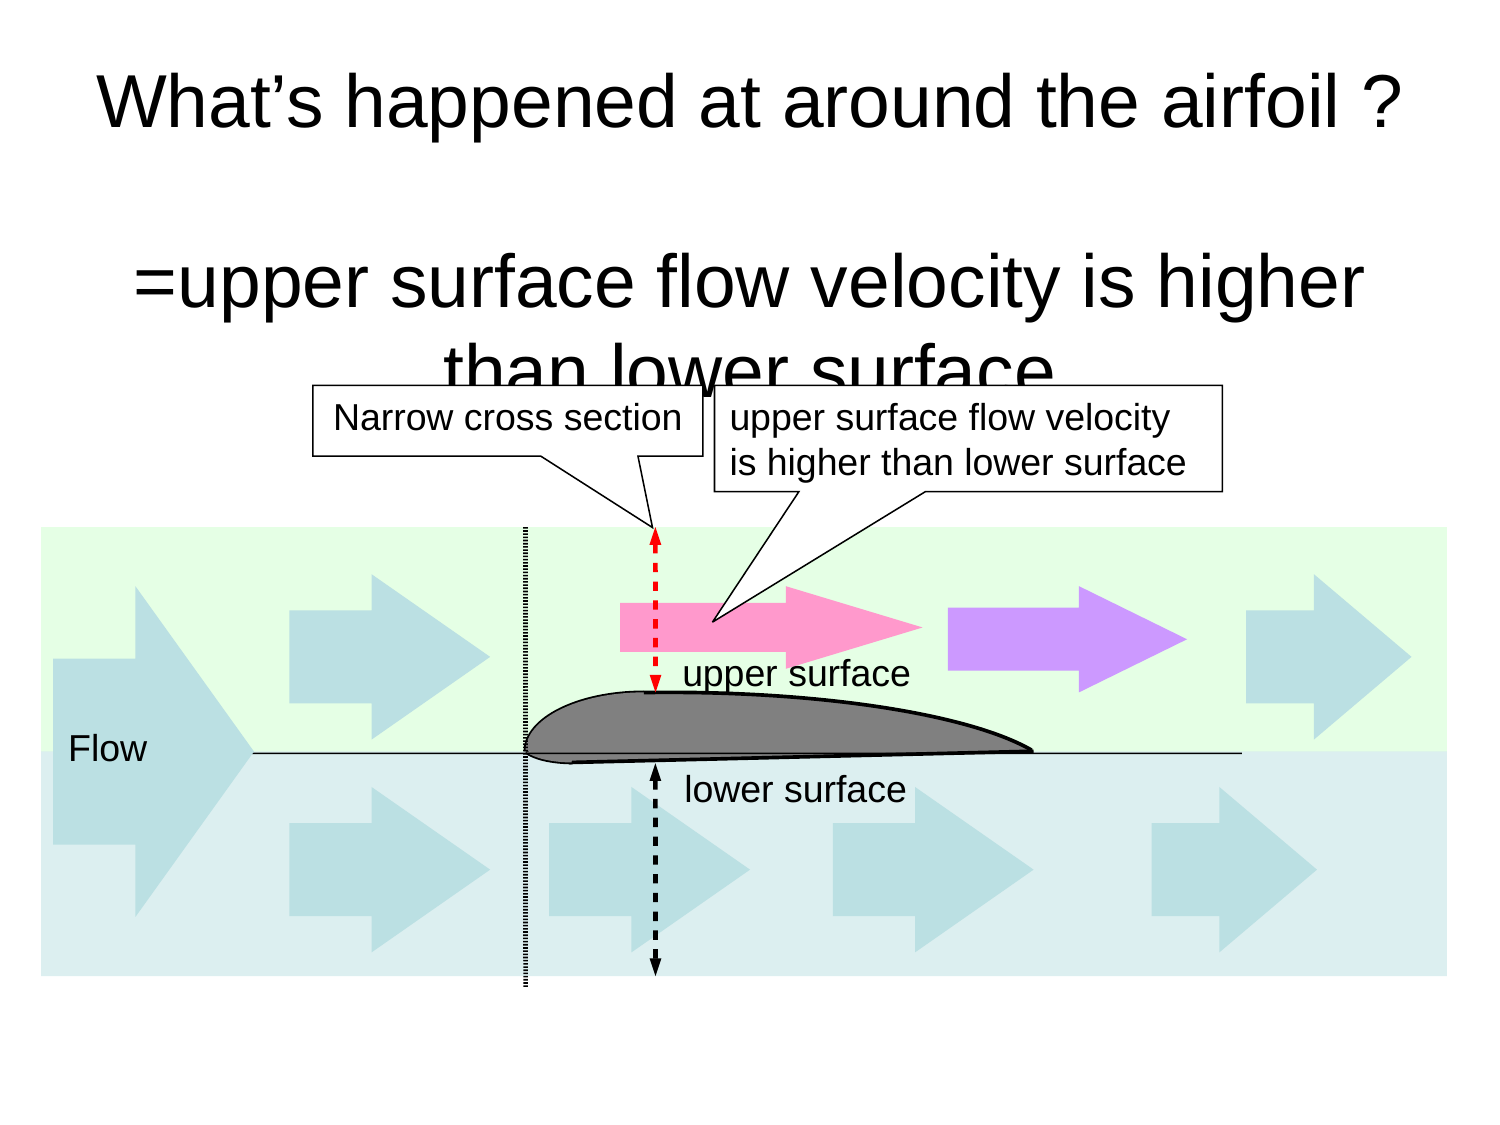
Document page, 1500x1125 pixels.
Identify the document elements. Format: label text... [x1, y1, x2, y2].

text_box upper surface flow velocity is higher than lower surface [712, 385, 1223, 623]
text_box Narrow cross section [312, 385, 703, 528]
text_box Flow [53, 716, 266, 777]
title What’s happened at around the airfoil ? =upper surface flow velocity is higher than lower surface [75, 45, 1426, 233]
text_box [41, 527, 1447, 976]
text_box upper surface [667, 641, 926, 701]
text_box lower surface [669, 758, 922, 818]
